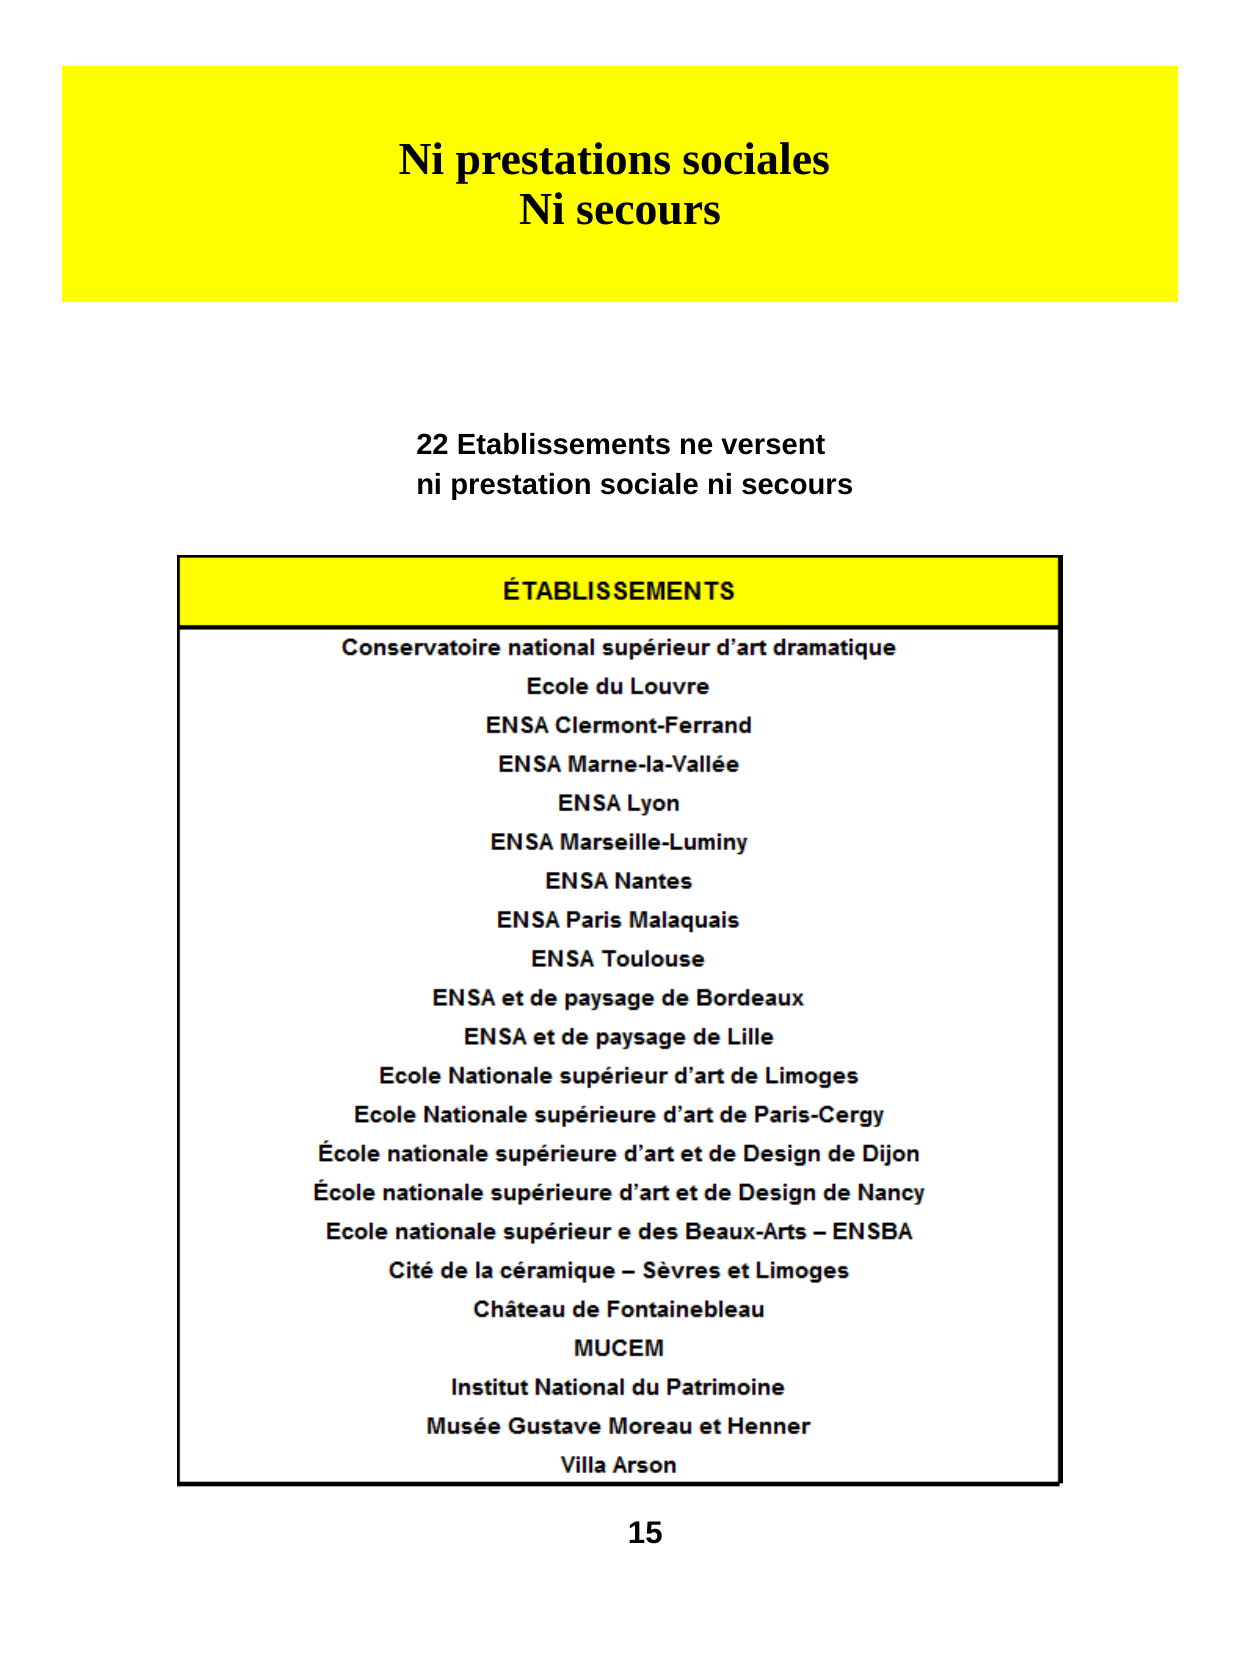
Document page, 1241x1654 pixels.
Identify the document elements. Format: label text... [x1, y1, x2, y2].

picture [177, 555, 1063, 1501]
list 22 Etablissements ne versent ni prestation sociale ni secours [62, 386, 1179, 1346]
text_box <numéro> [555, 1508, 736, 1560]
title Ni prestations sociales Ni secours [62, 65, 1179, 303]
